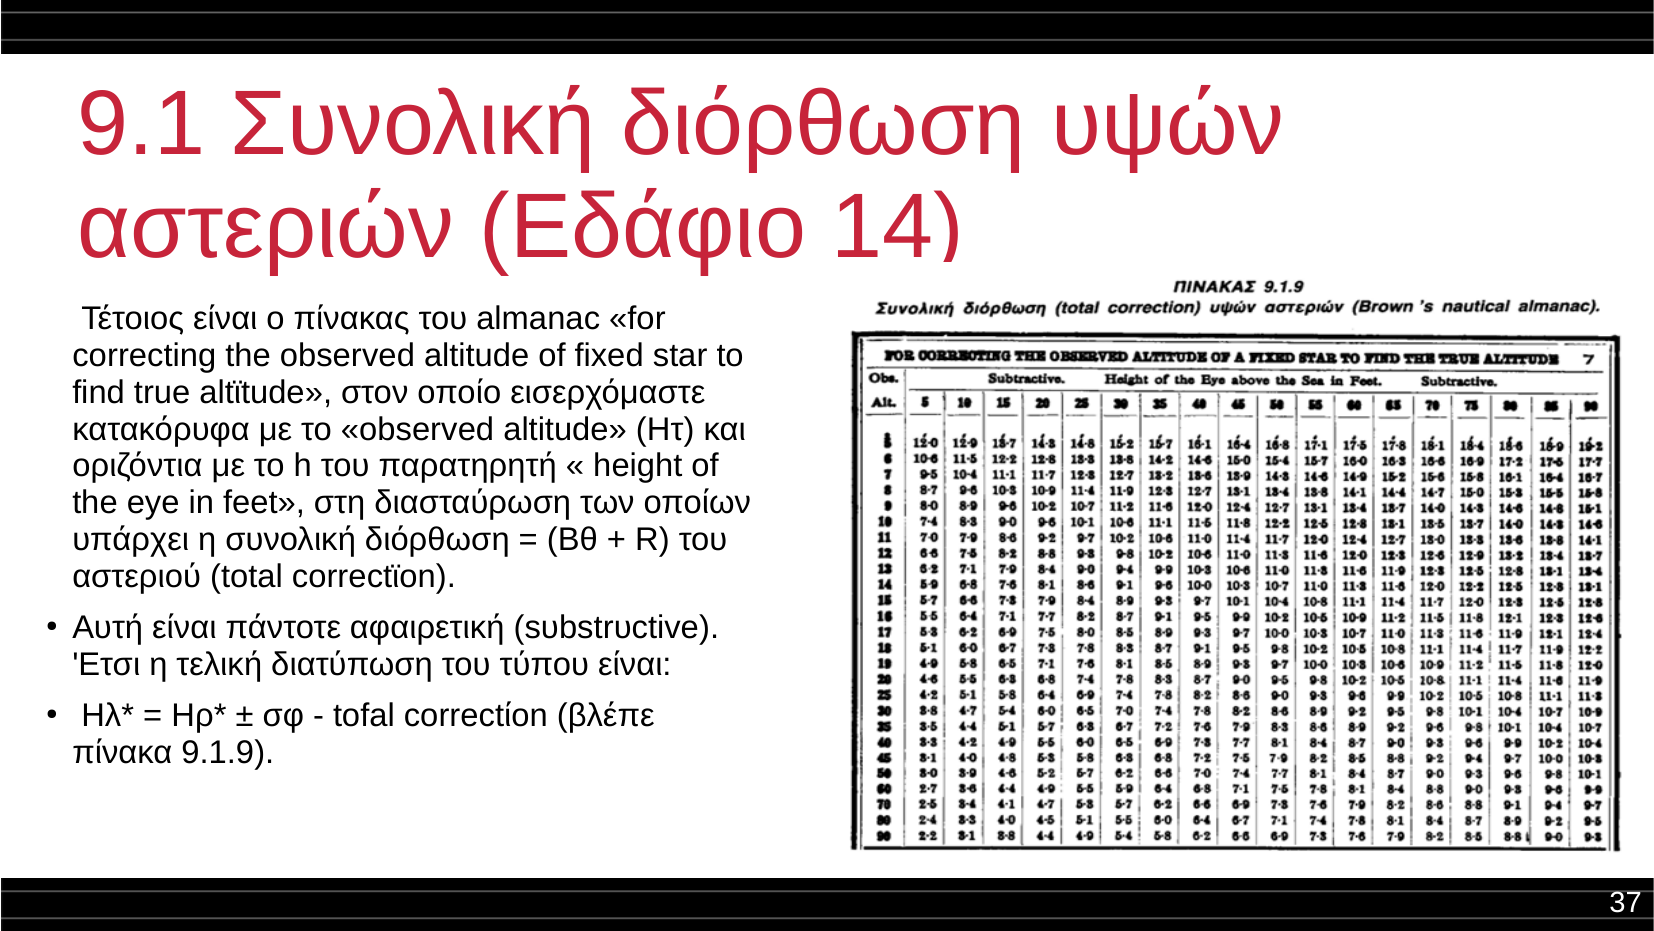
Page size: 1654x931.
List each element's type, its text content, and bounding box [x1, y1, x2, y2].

picture [1, 878, 1654, 931]
picture [1, 0, 1654, 54]
list Τέτοιος είναι ο πίνακας του almanac «for correcting the observed altitude οf fixed star tο find true altϊtude», στον οποίο εισερχόμαστε κατακόρυφα με το «observed altitude» (Ητ) και οριζόντια με το h του παρατηρητή « height οf the eye in feet», στη διασταύρωση των οποίων υπάρχει η συνολική διόρθωση = (Βθ + R) του αστεριού (total correctϊon). Αυτή είναι πάντοτε αφαιρετική (sυbstrυctive). 'Ετσι η τελική διατύπωση του τύπου είναι: Ηλ* = Ηρ* ± σφ - tofal correctίon (βλέπε πίνακα 9.1.9). [37, 300, 764, 786]
title 9.1 Συνολική διόρθωση υψών αστεριών (Εδάφιο 14) [77, 71, 1566, 277]
picture [825, 262, 1654, 863]
